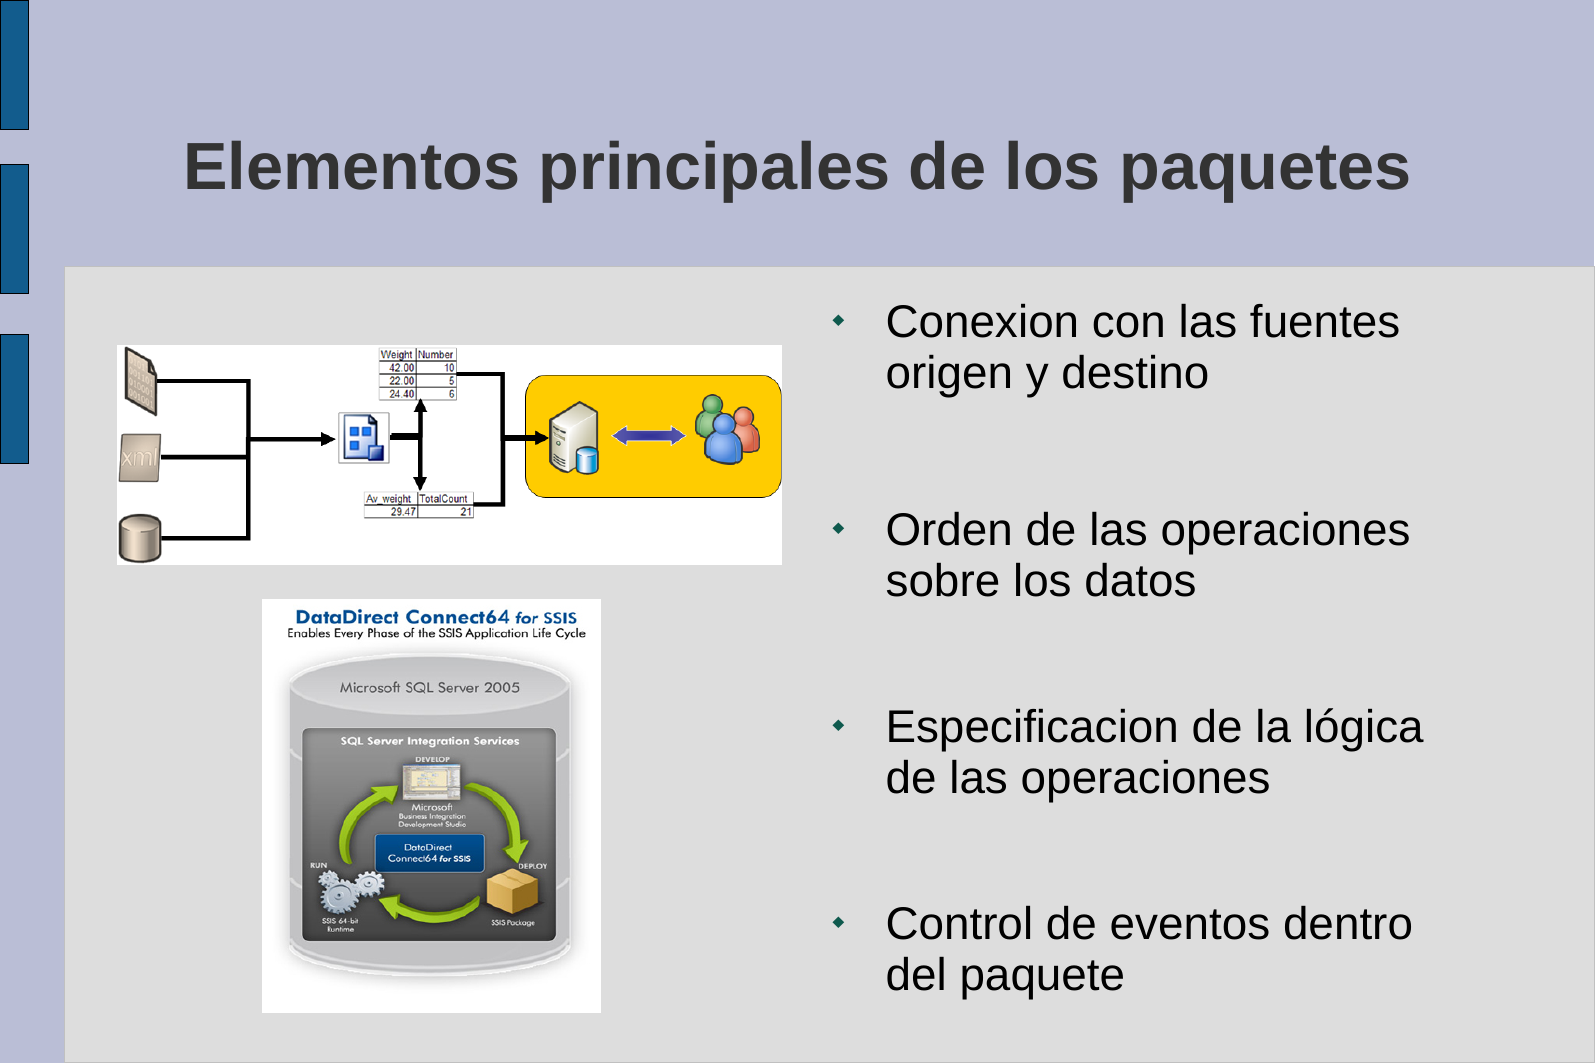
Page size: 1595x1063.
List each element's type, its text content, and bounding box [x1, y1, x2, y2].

picture [117, 345, 782, 565]
title Elementos principales de los paquetes [117, 78, 1479, 256]
picture [262, 599, 601, 1013]
list Conexion con las fuentes origen y destino Orden de las operaciones sobre los datos Especificacion de la lógica de las operaciones Control de eventos dentro del paquete [814, 295, 1480, 992]
